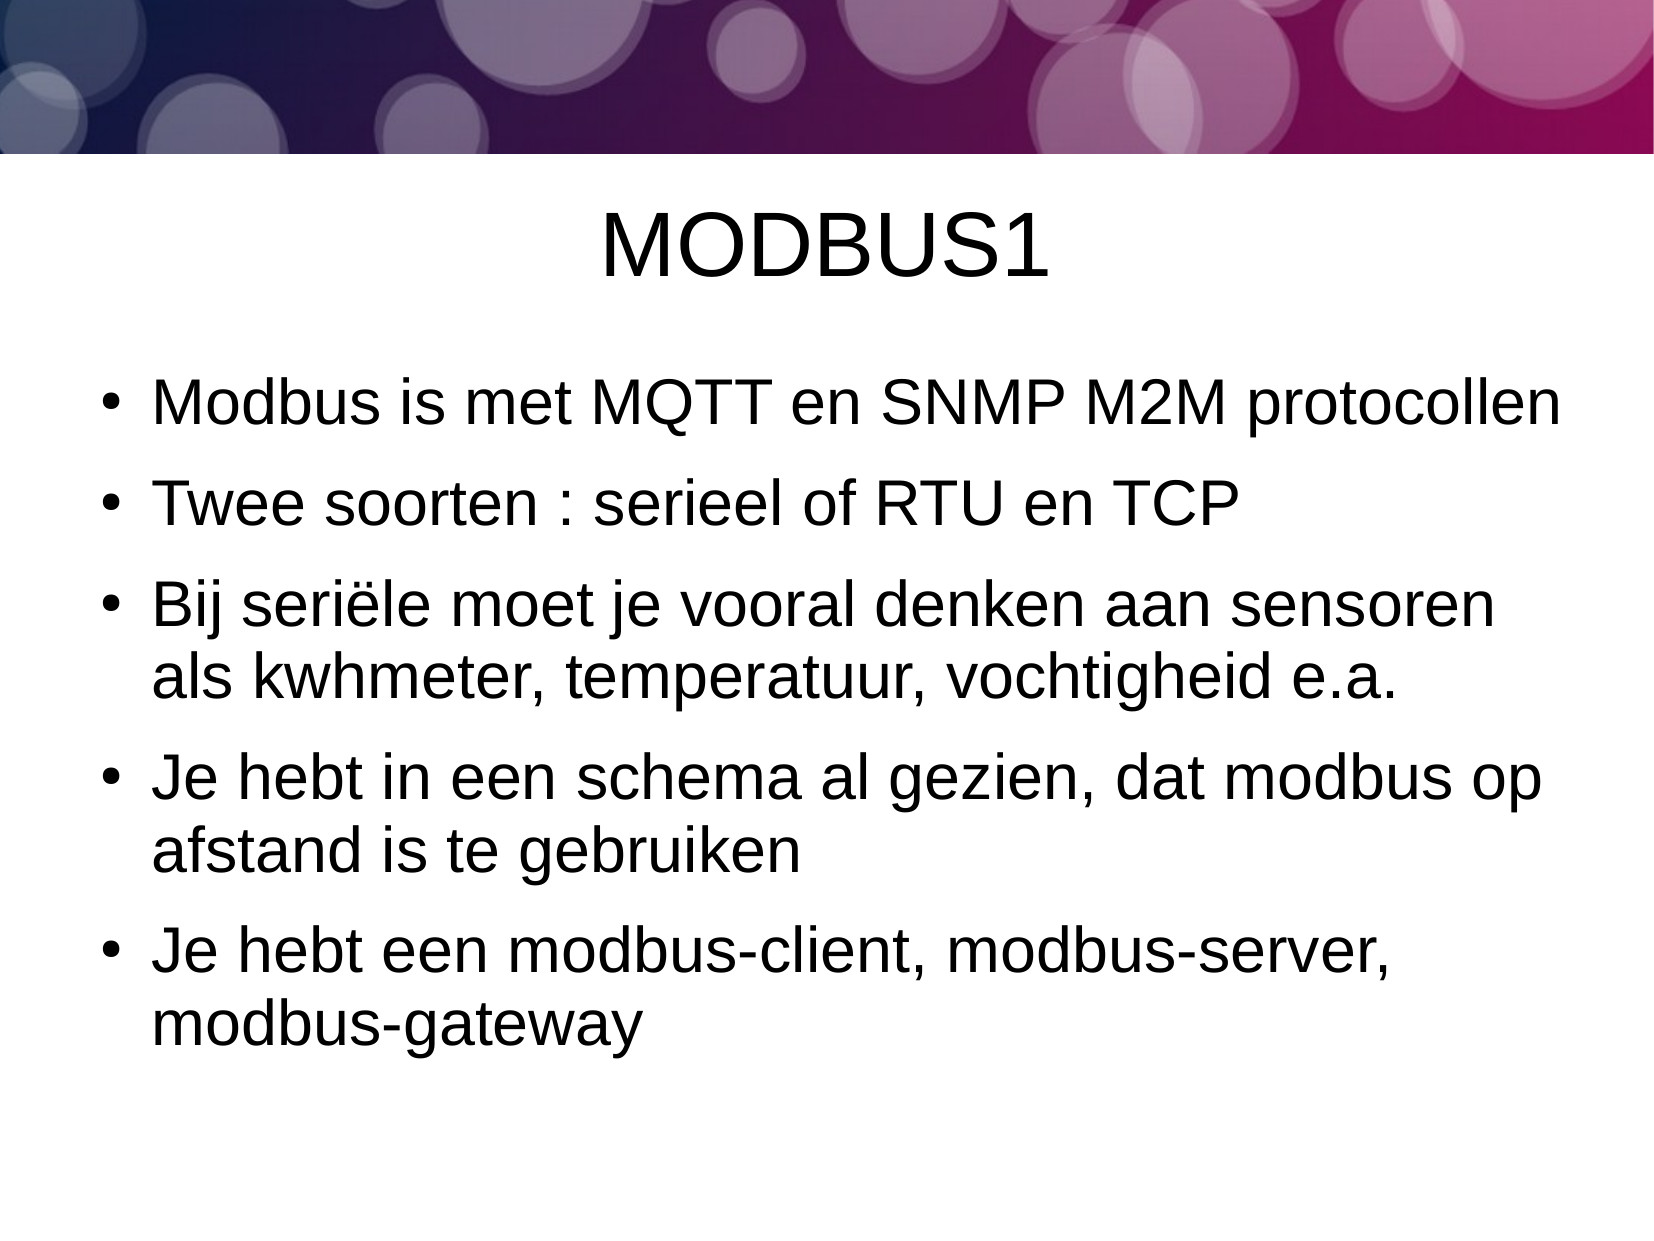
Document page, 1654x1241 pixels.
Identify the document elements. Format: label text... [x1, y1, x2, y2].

title MODBUS1 [82, 159, 1571, 331]
picture [0, 0, 1654, 154]
list Modbus is met MQTT en SNMP M2M protocollen Twee soorten : serieel of RTU en TCP Bij seriële moet je vooral denken aan sensoren als kwhmeter, temperatuur, vochtigheid e.a. Je hebt in een schema al gezien, dat modbus op afstand is te gebruiken Je hebt een modbus-client, modbus-server, modbus-gateway [82, 366, 1571, 1087]
